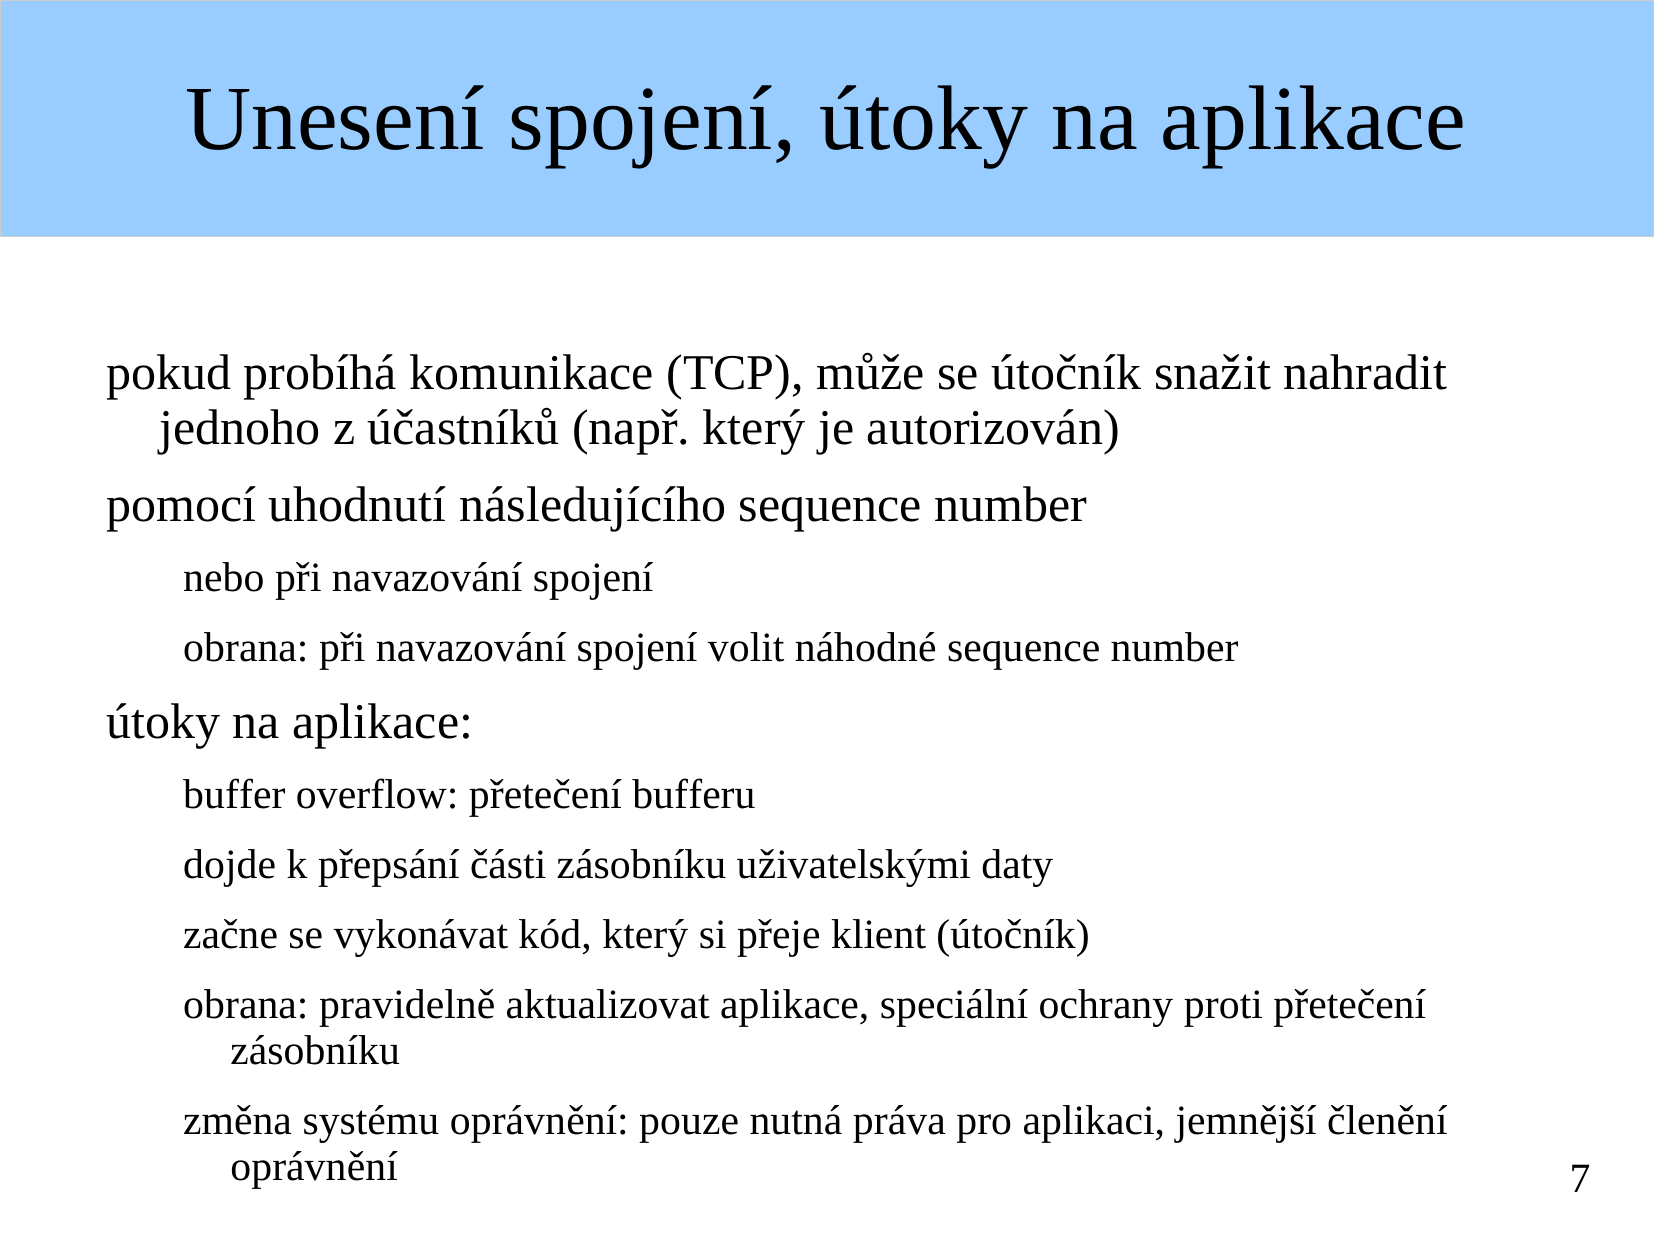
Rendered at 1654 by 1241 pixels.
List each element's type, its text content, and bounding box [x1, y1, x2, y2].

list pokud probíhá komunikace (TCP), může se útočník snažit nahradit jednoho z účastníků (např. který je autorizován) pomocí uhodnutí následujícího sequence number nebo při navazování spojení obrana: při navazování spojení volit náhodné sequence number útoky na aplikace: buffer overflow: přetečení bufferu dojde k přepsání části zásobníku uživatelskými daty začne se vykonávat kód, který si přeje klient (útočník) obrana: pravidelně aktualizovat aplikace, speciální ochrany proti přetečení zásobníku změna systému oprávnění: pouze nutná práva pro aplikaci, jemnější členění oprávnění [88, 344, 1565, 1190]
title Unesení spojení, útoky na aplikace [0, 0, 1654, 237]
